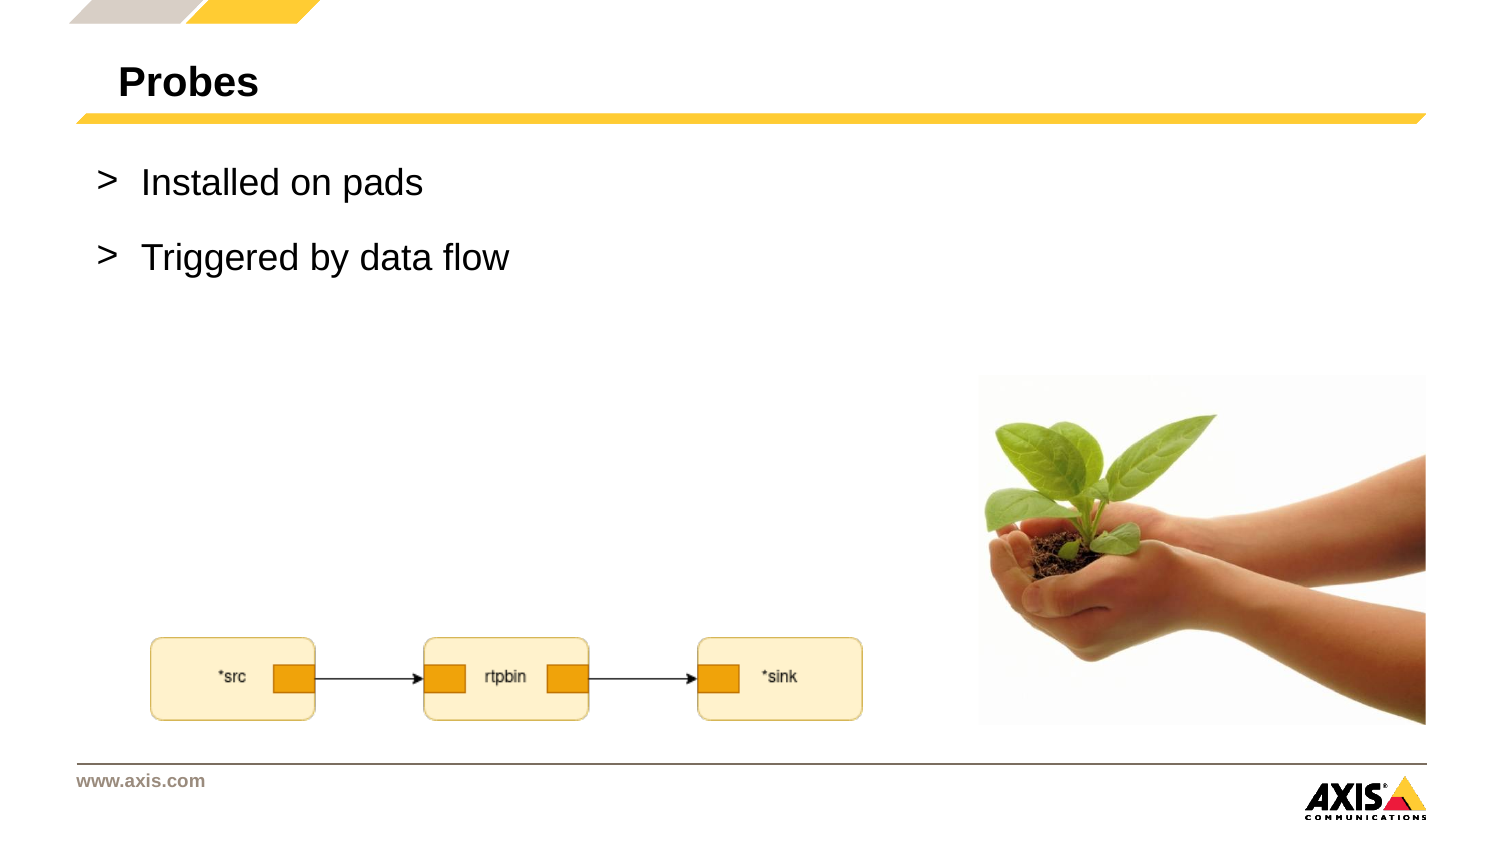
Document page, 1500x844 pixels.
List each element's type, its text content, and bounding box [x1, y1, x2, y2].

list Triggered by data flow [81, 225, 901, 289]
title Probes [103, 47, 1462, 108]
picture [1305, 776, 1426, 820]
picture [978, 375, 1426, 725]
picture [150, 637, 863, 721]
list Installed on pads [81, 150, 901, 214]
